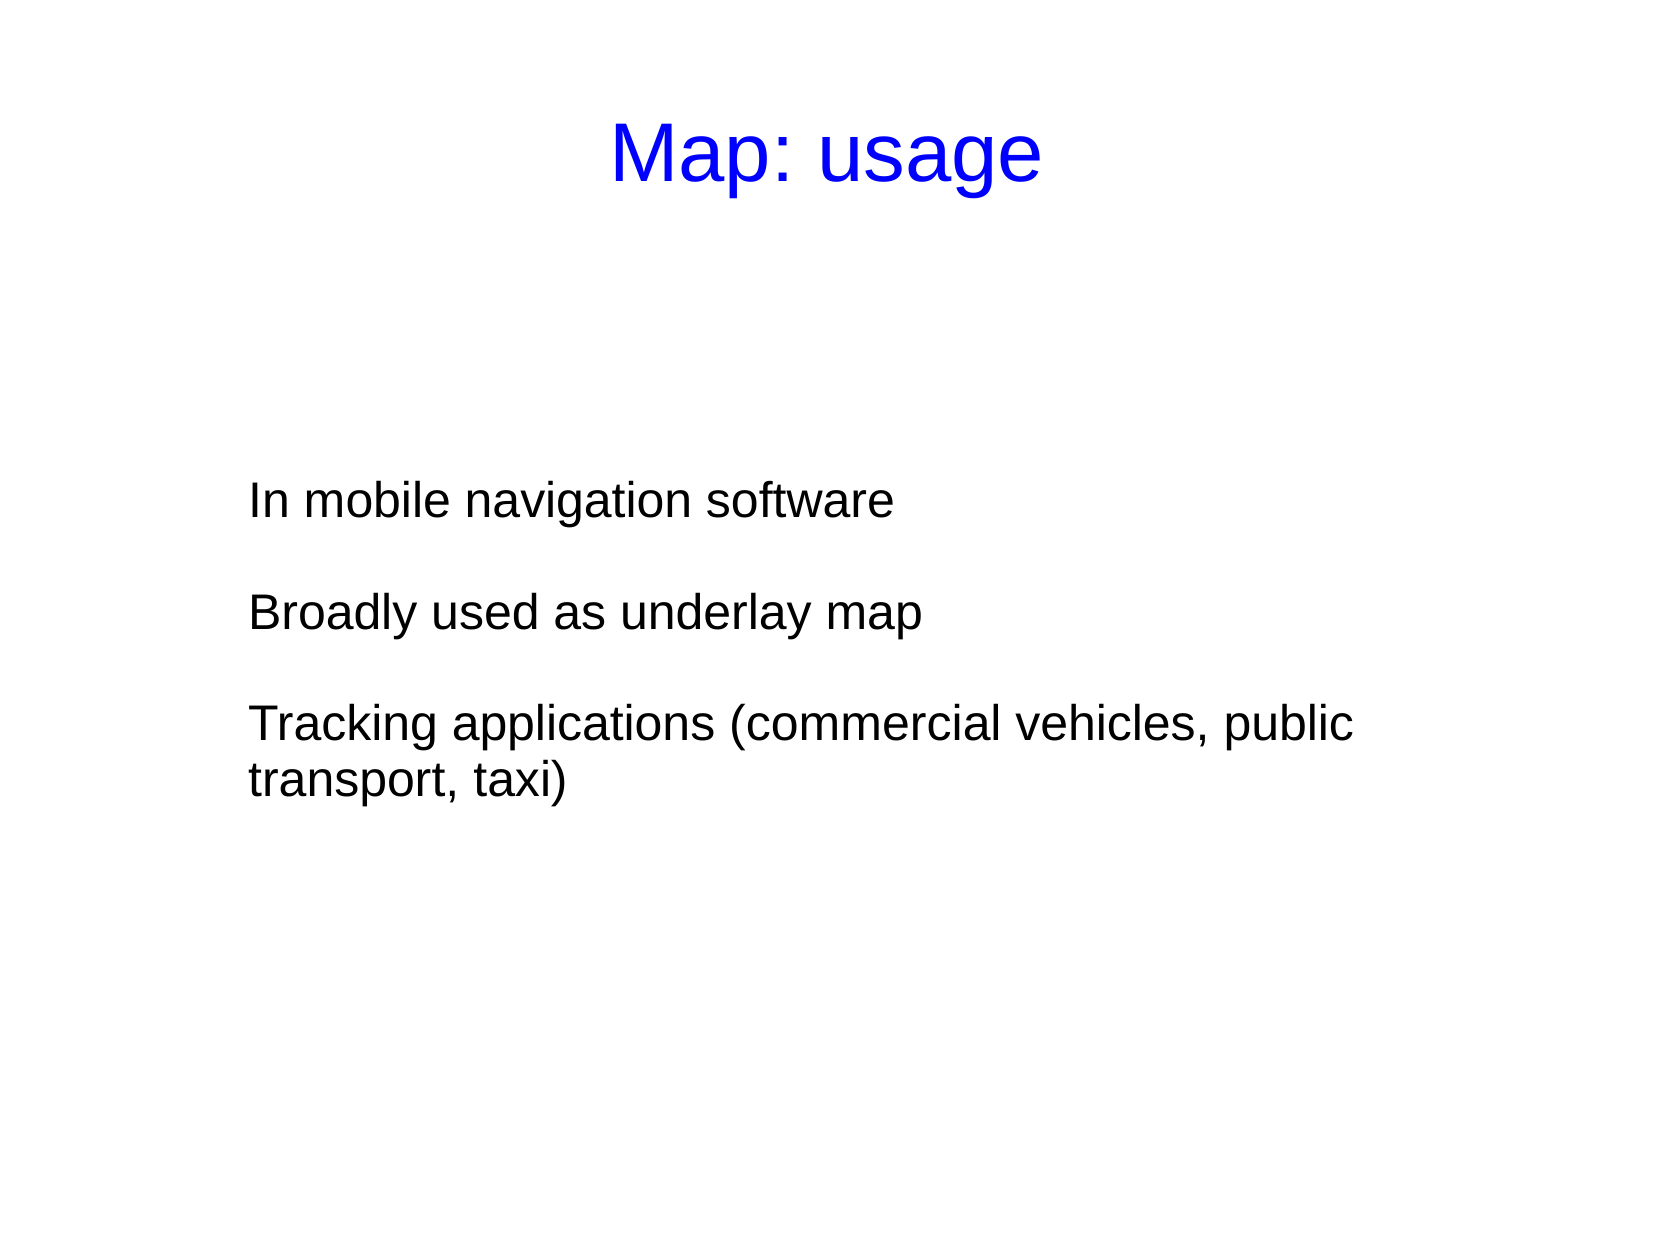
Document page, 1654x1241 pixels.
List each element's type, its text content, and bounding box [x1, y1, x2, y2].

text_box In mobile navigation software Broadly used as underlay map Tracking applications (commercial vehicles, public transport, taxi) [248, 472, 1489, 807]
title Map: usage [82, 49, 1571, 257]
